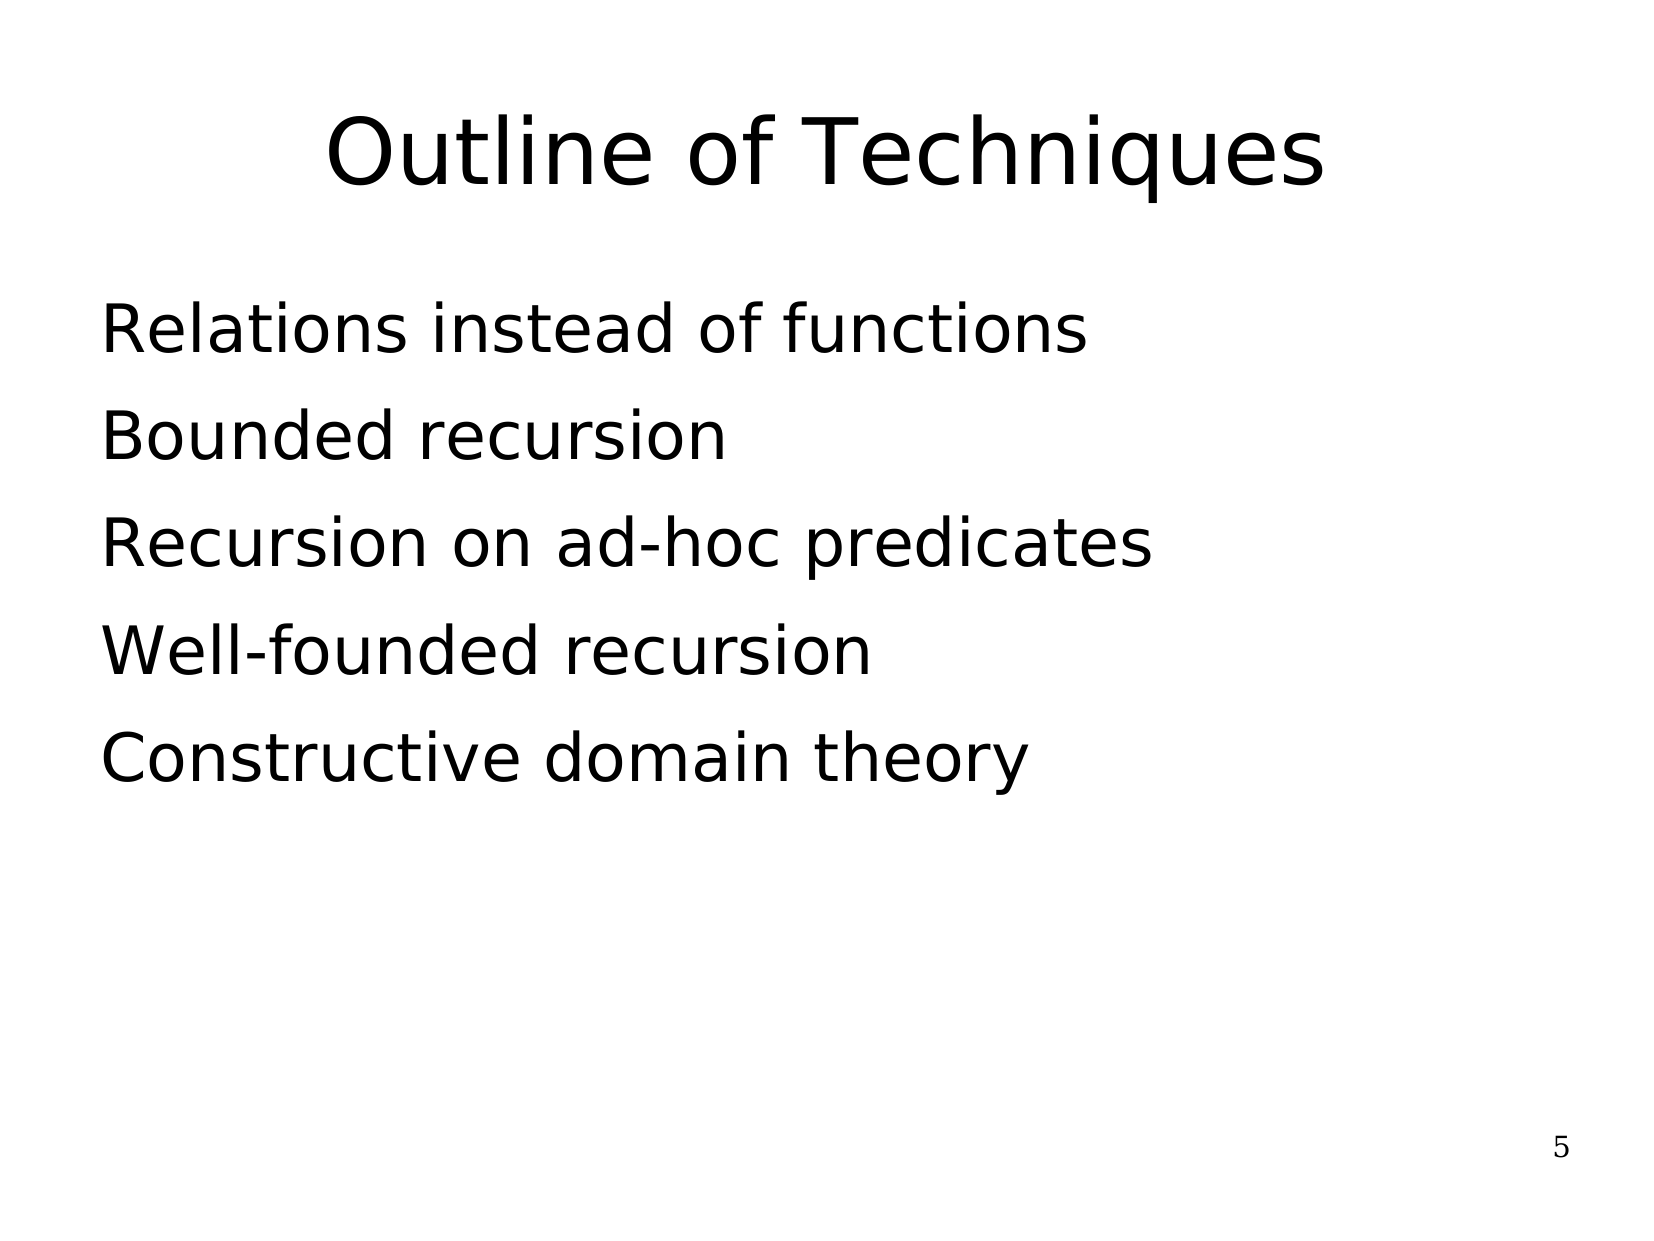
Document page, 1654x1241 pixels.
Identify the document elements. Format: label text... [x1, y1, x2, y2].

list Relations instead of functions Bounded recursion Recursion on ad-hoc predicates Well-founded recursion Constructive domain theory [82, 290, 1571, 1094]
title Outline of Techniques [82, 56, 1571, 250]
